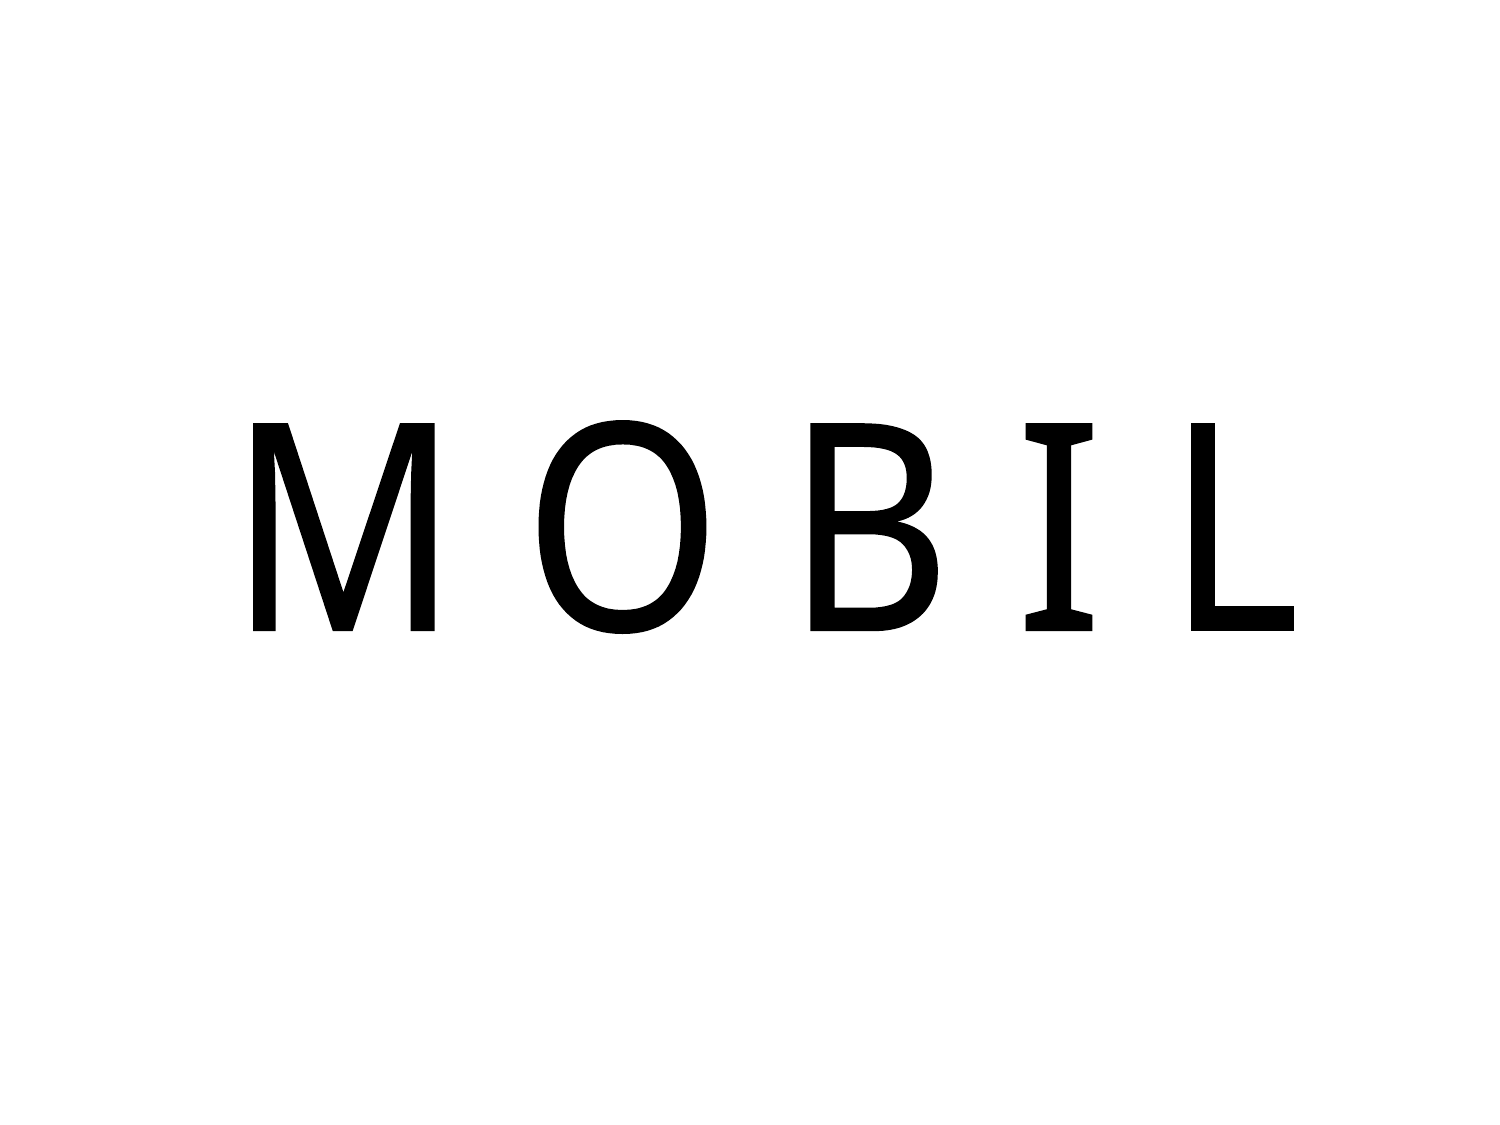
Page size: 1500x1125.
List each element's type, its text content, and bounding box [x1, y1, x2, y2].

text_box M O B I L [811, 423, 938, 631]
text_box M O B I L [1026, 423, 1092, 631]
text_box M O B I L [253, 423, 434, 631]
text_box M O B I L [1192, 423, 1294, 631]
text_box M O B I L [539, 420, 706, 634]
